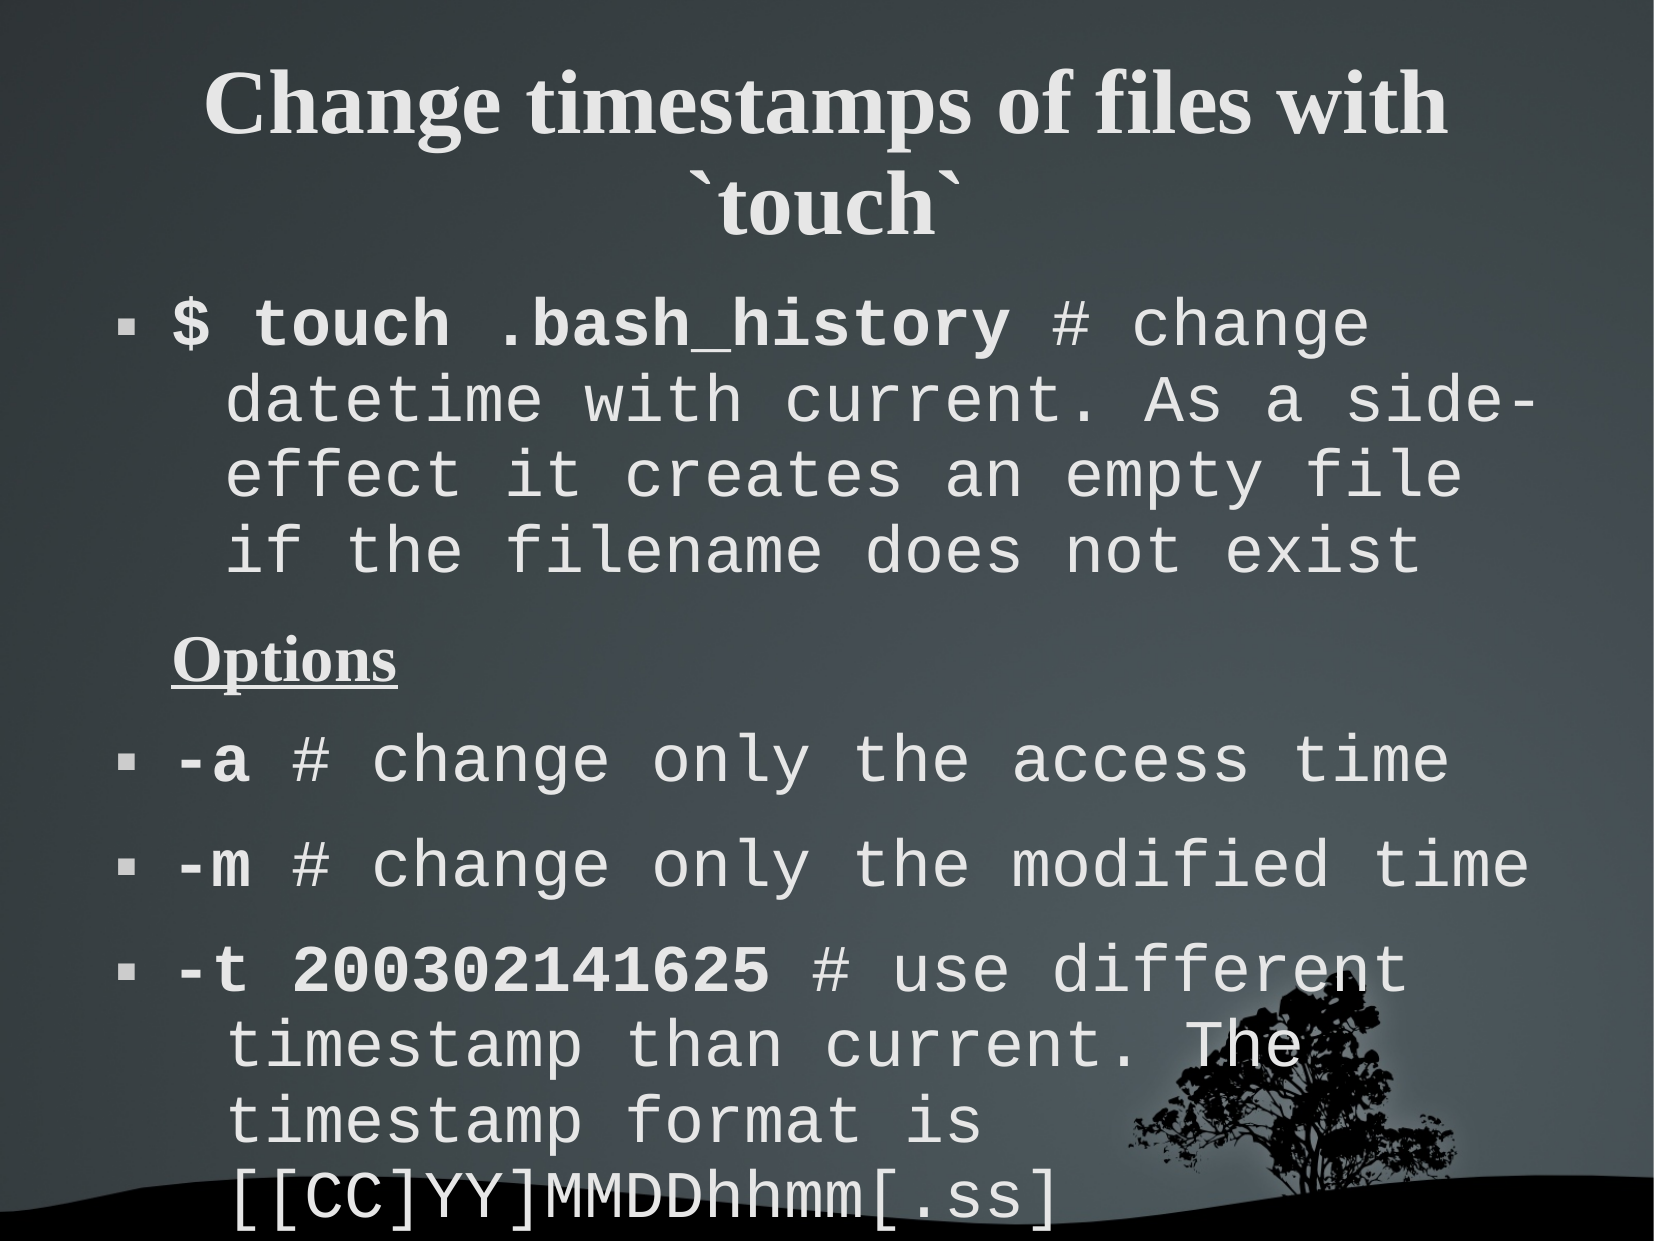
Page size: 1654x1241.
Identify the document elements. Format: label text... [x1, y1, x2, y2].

picture [0, 0, 1654, 1241]
title Change timestamps of files with `touch` [82, 33, 1571, 273]
list $ touch .bash_history # change datetime with current. As a side-effect it creates an empty file if the filename does not exist Options -a # change only the access time -m # change only the modified time -t 200302141625 # use different timestamp than current. The timestamp format is [[CC]YY]MMDDhhmm[.ss] [82, 290, 1571, 1118]
